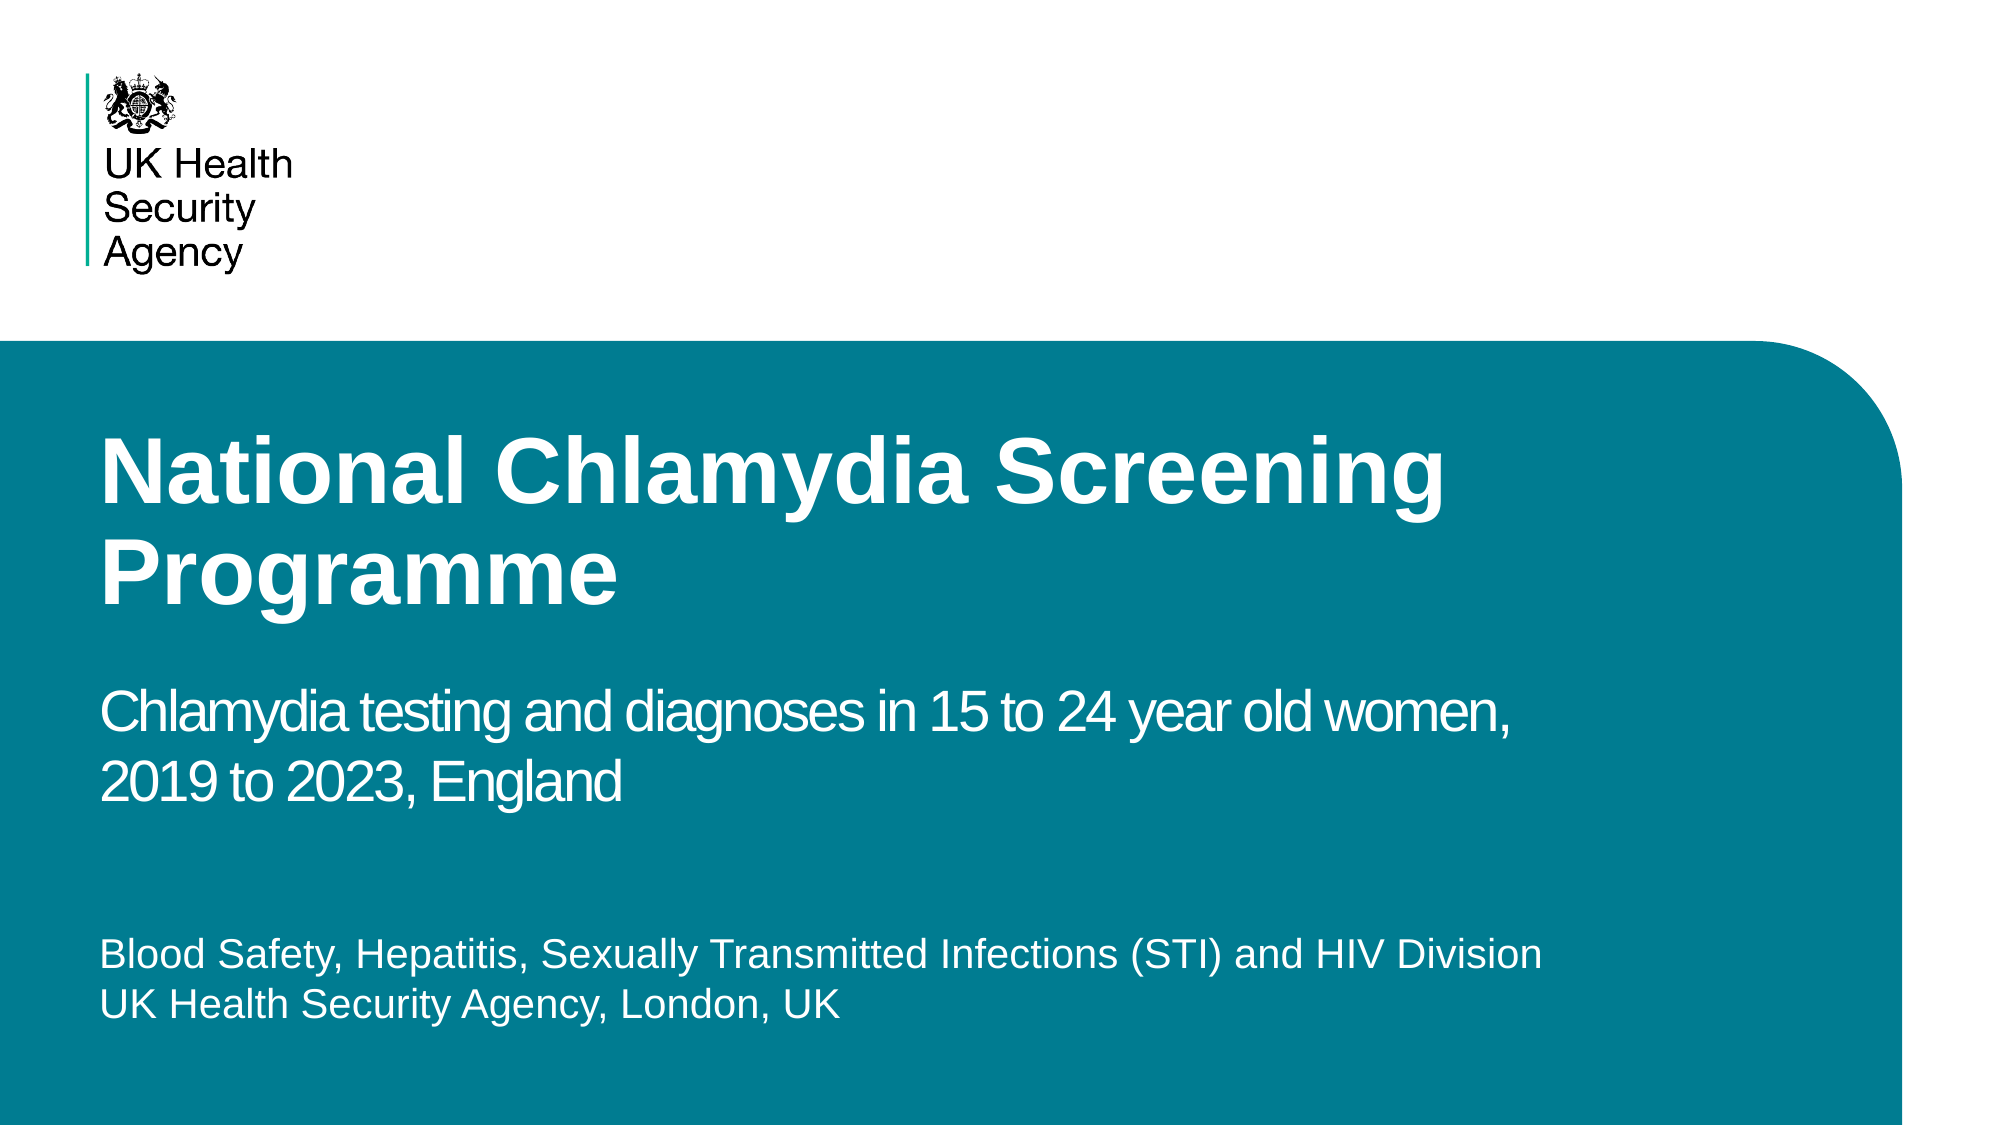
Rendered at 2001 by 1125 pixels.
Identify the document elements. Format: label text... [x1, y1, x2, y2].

text_box Blood Safety, Hepatitis, Sexually Transmitted Infections (STI) and HIV Division UK Health Security Agency, London, UK [84, 918, 1624, 1036]
text_box Chlamydia testing and diagnoses in 15 to 24 year old women, 2019 to 2023, England [84, 665, 1624, 823]
title National Chlamydia Screening Programme [84, 414, 1804, 807]
